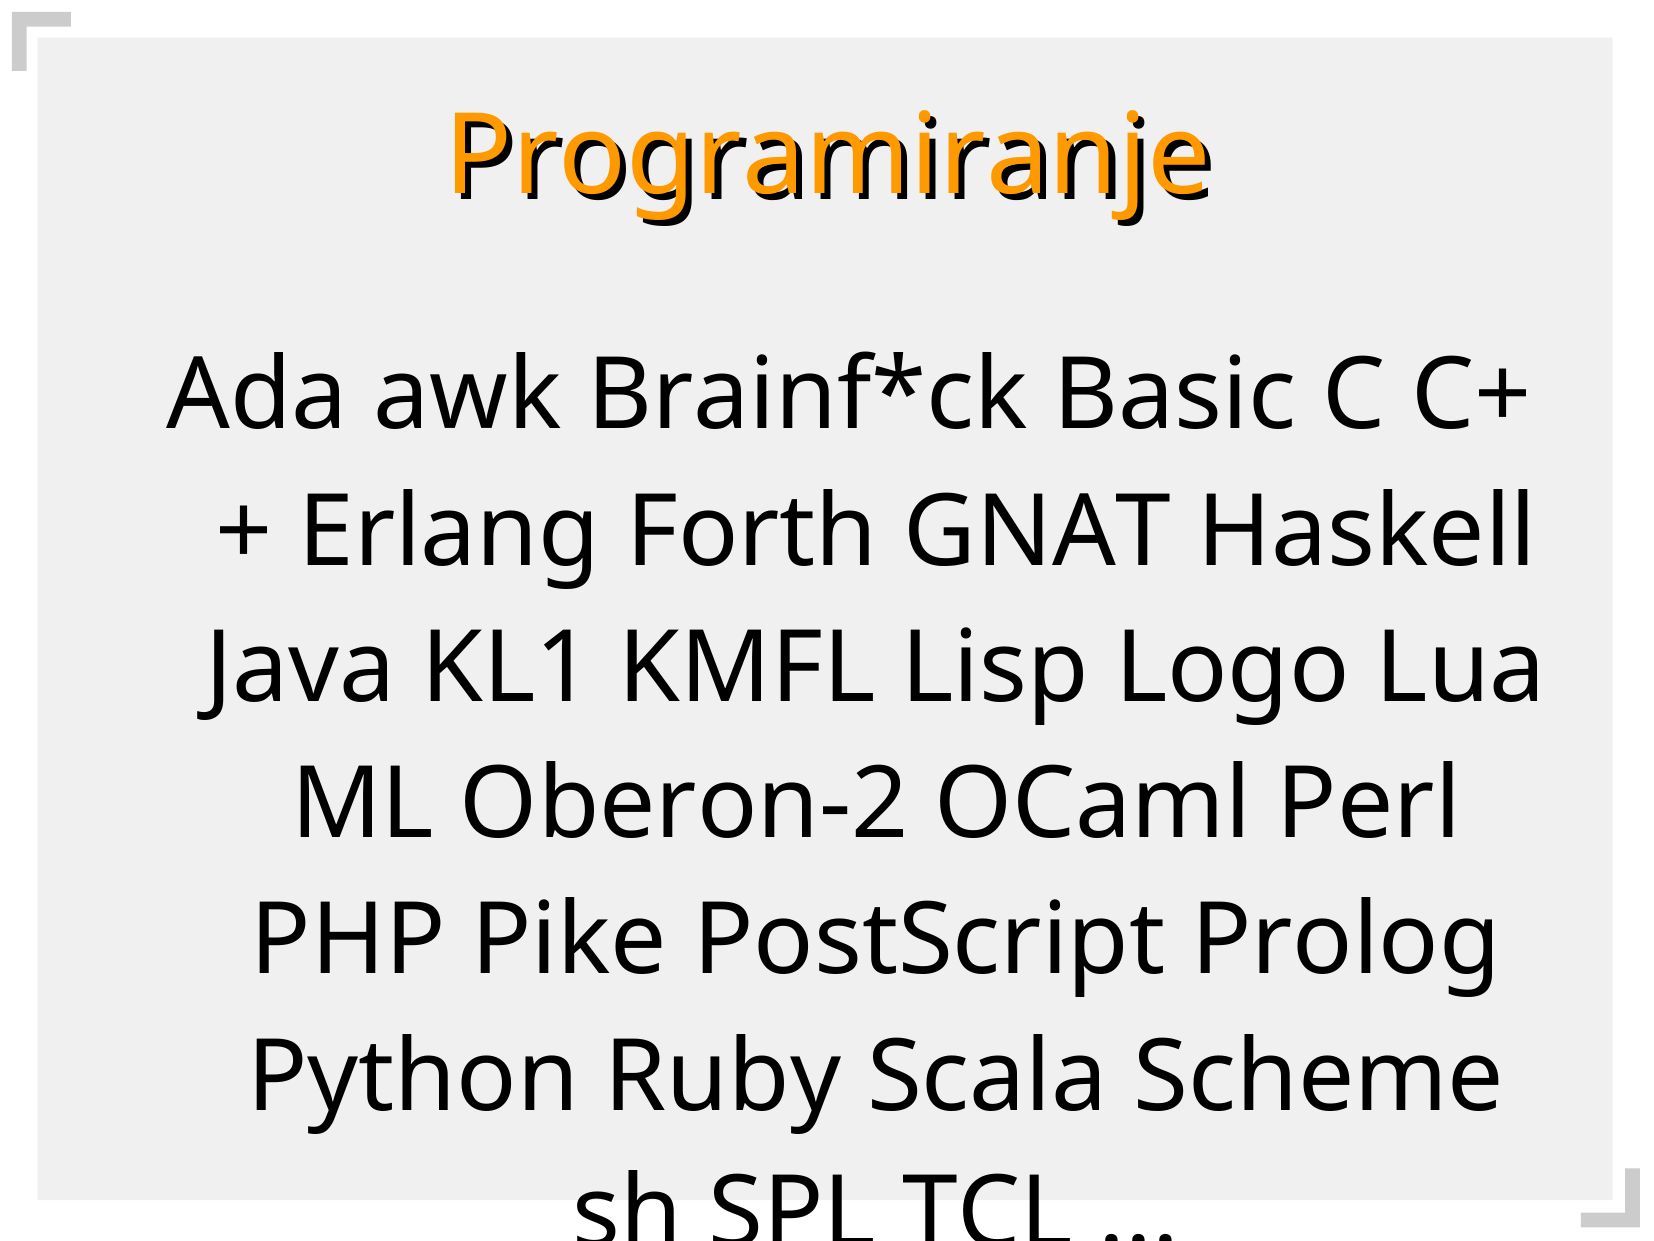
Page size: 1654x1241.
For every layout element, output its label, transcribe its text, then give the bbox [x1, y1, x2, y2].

list Ada awk Brainf*ck Basic C C++ Erlang Forth GNAT Haskell Java KL1 KMFL Lisp Logo Lua ML Oberon-2 OCaml Perl PHP Pike PostScript Prolog Python Ruby Scala Scheme sh SPL TCL ... [121, 322, 1561, 1132]
title Programiranje [121, 46, 1534, 254]
